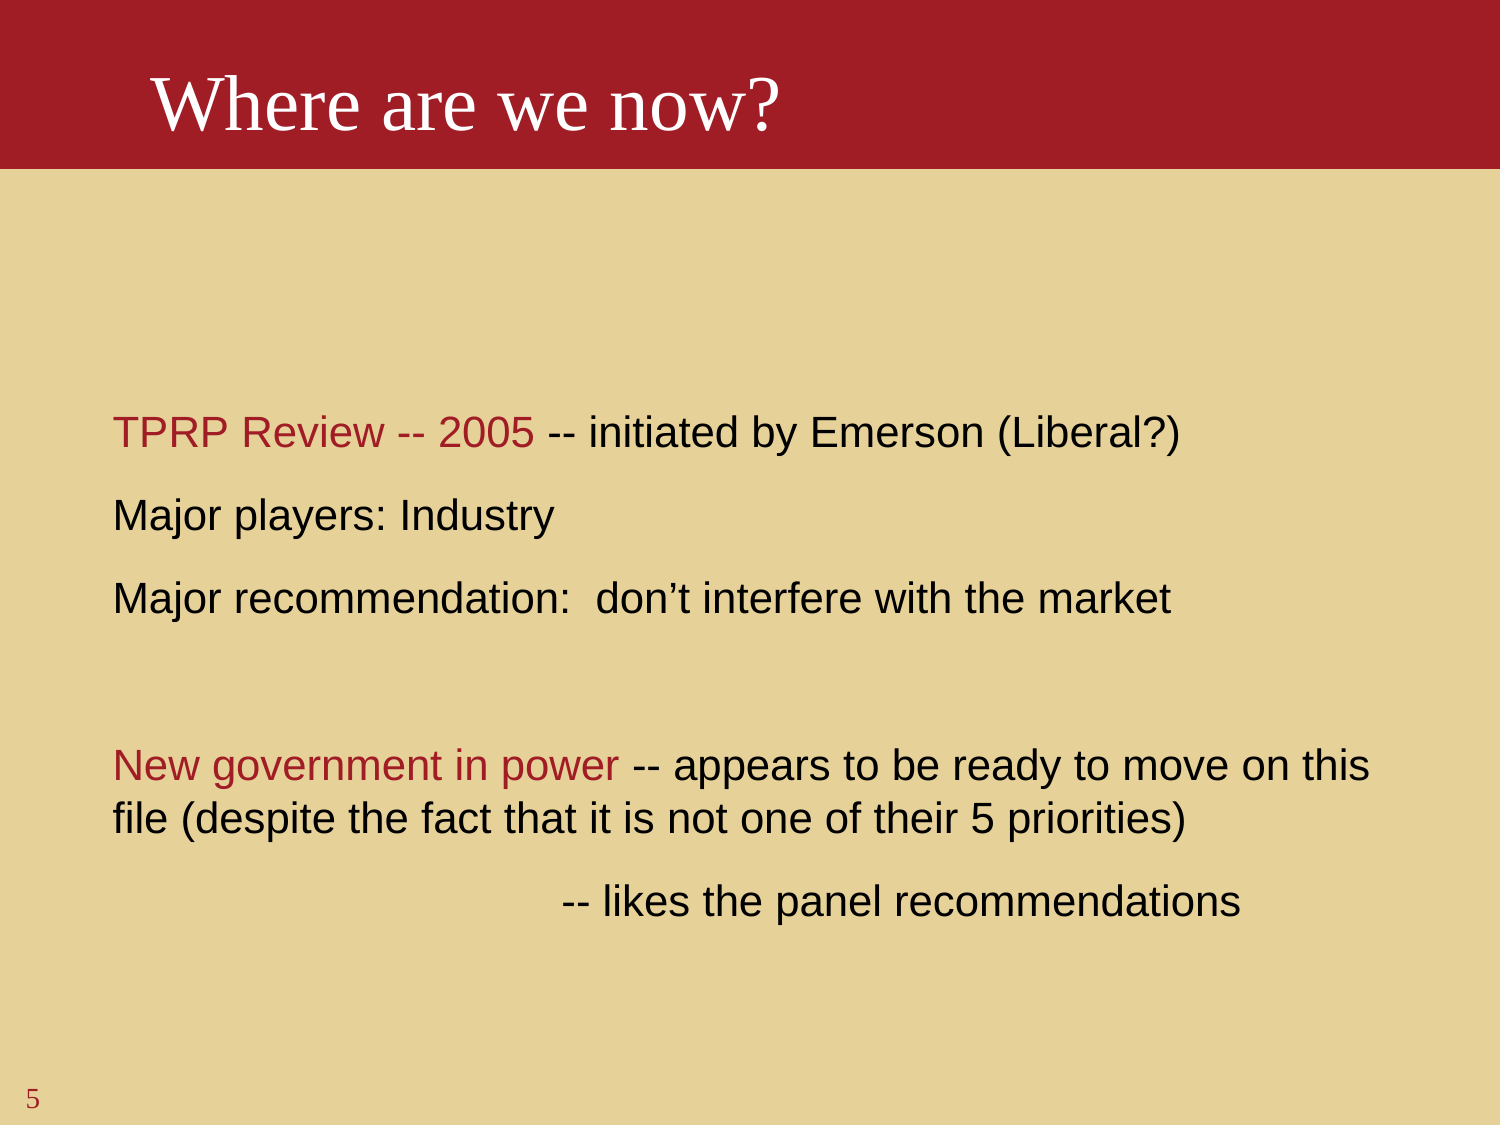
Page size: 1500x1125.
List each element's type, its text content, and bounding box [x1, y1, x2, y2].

list TPRP Review -- 2005 -- initiated by Emerson (Liberal?) Major players: Industry Major recommendation: don’t interfere with the market New government in power -- appears to be ready to move on this file (despite the fact that it is not one of their 5 priorities) -- likes the panel recommendations [112, 324, 1438, 971]
title Where are we now? [0, 0, 1500, 169]
